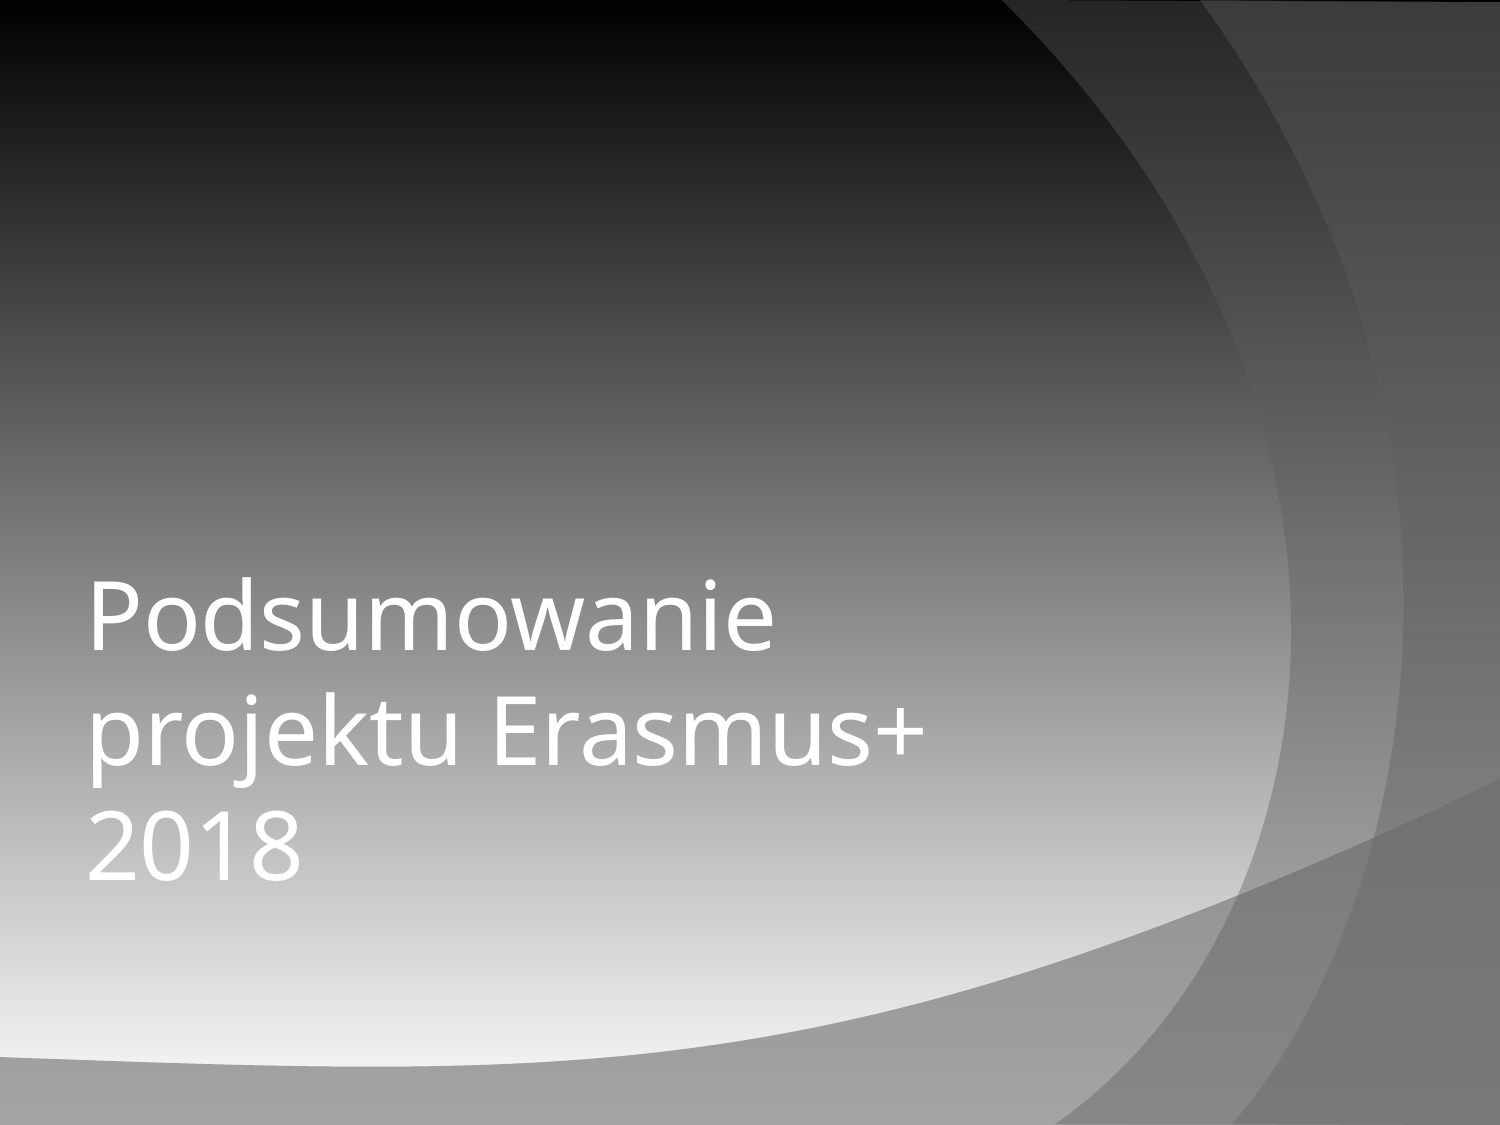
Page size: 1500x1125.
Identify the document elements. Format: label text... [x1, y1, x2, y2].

title Podsumowanie projektu Erasmus+ 2018 [70, 547, 1134, 925]
subtitle [71, 253, 1134, 541]
